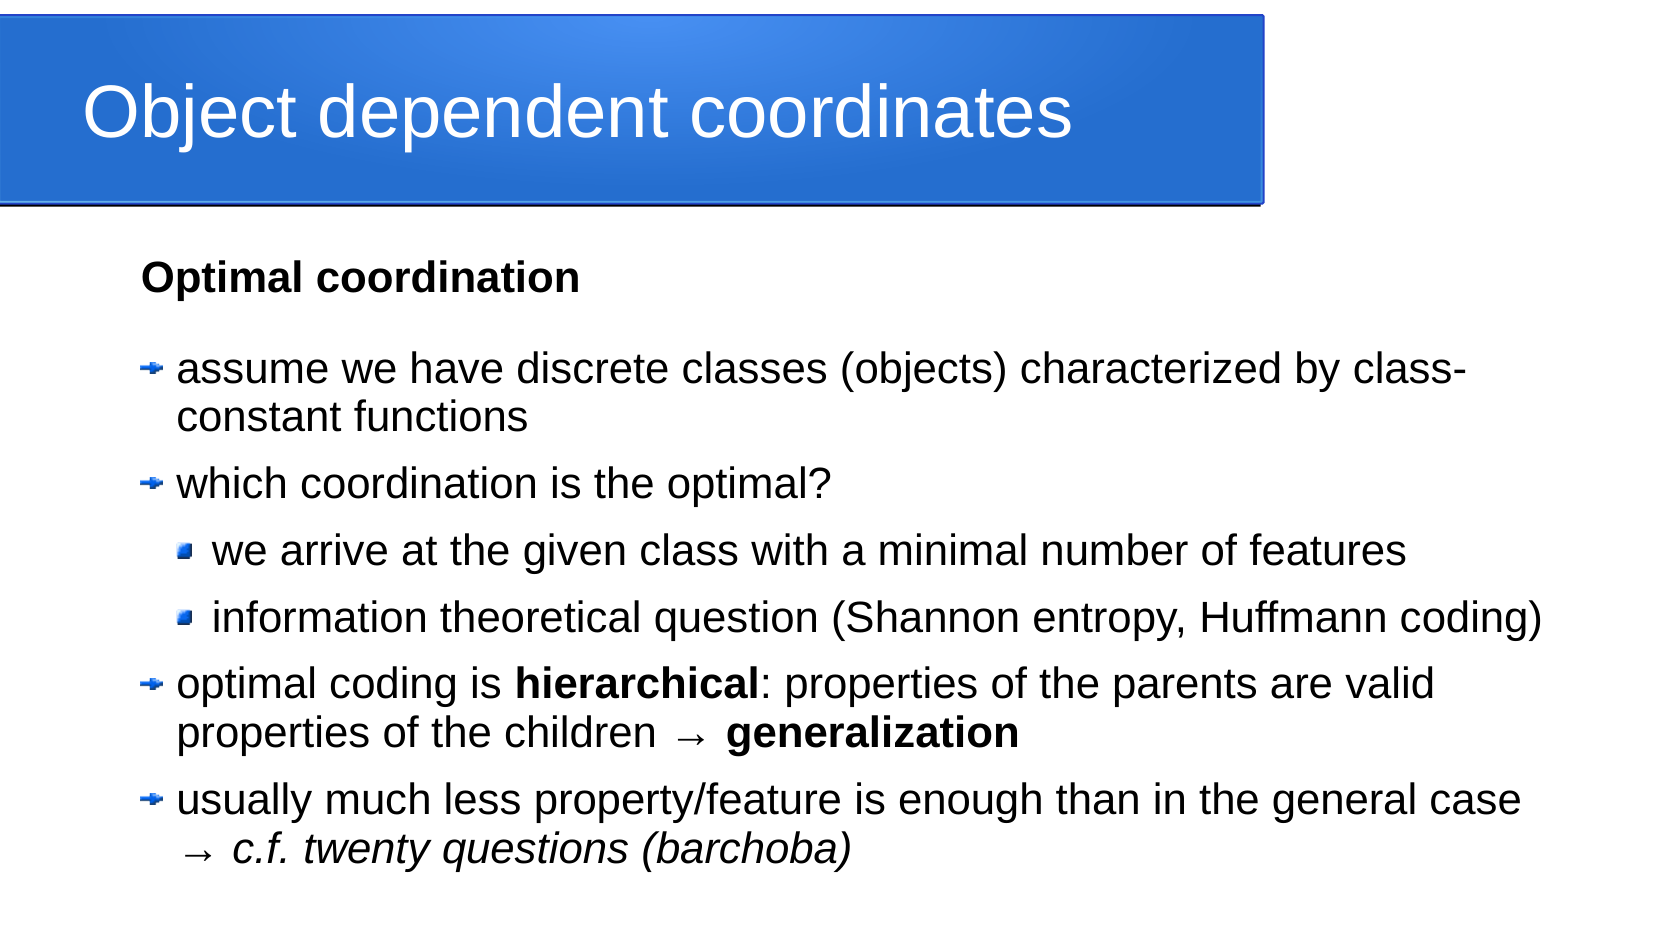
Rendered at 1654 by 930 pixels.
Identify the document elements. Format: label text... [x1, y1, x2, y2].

title Object dependent coordinates [82, 35, 1234, 189]
text_box Optimal coordination assume we have discrete classes (objects) characterized by class-constant functions which coordination is the optimal? we arrive at the given class with a minimal number of features information theoretical question (Shannon entropy, Huffmann coding) optimal coding is hierarchical: properties of the parents are valid properties of the children → generalization usually much less property/feature is enough than in the general case → c.f. twenty questions (barchoba) [126, 245, 1592, 920]
